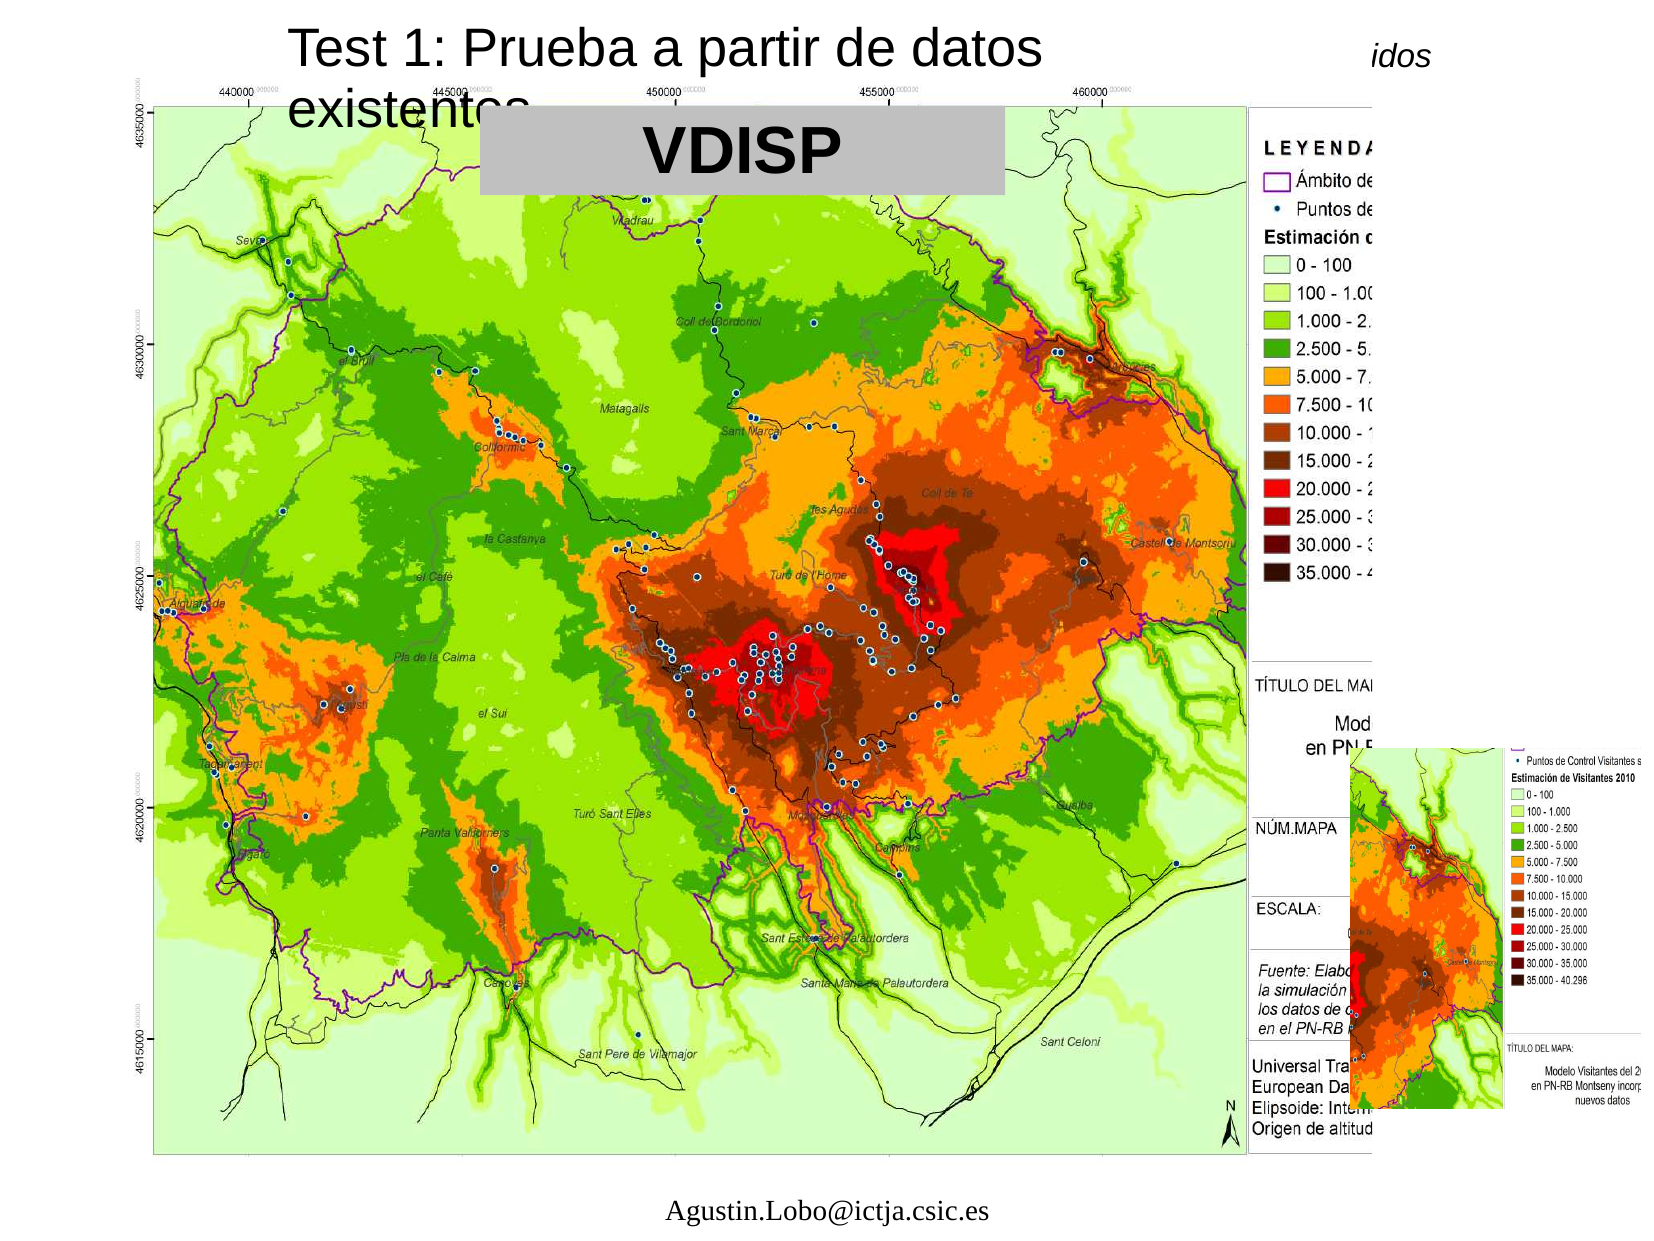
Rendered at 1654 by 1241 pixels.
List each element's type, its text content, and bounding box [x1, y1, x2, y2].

picture [127, 29, 1641, 1199]
text_box Test 1: Prueba a partir de datos existentes [201, 10, 1317, 147]
text_box VDISP [480, 105, 1006, 196]
